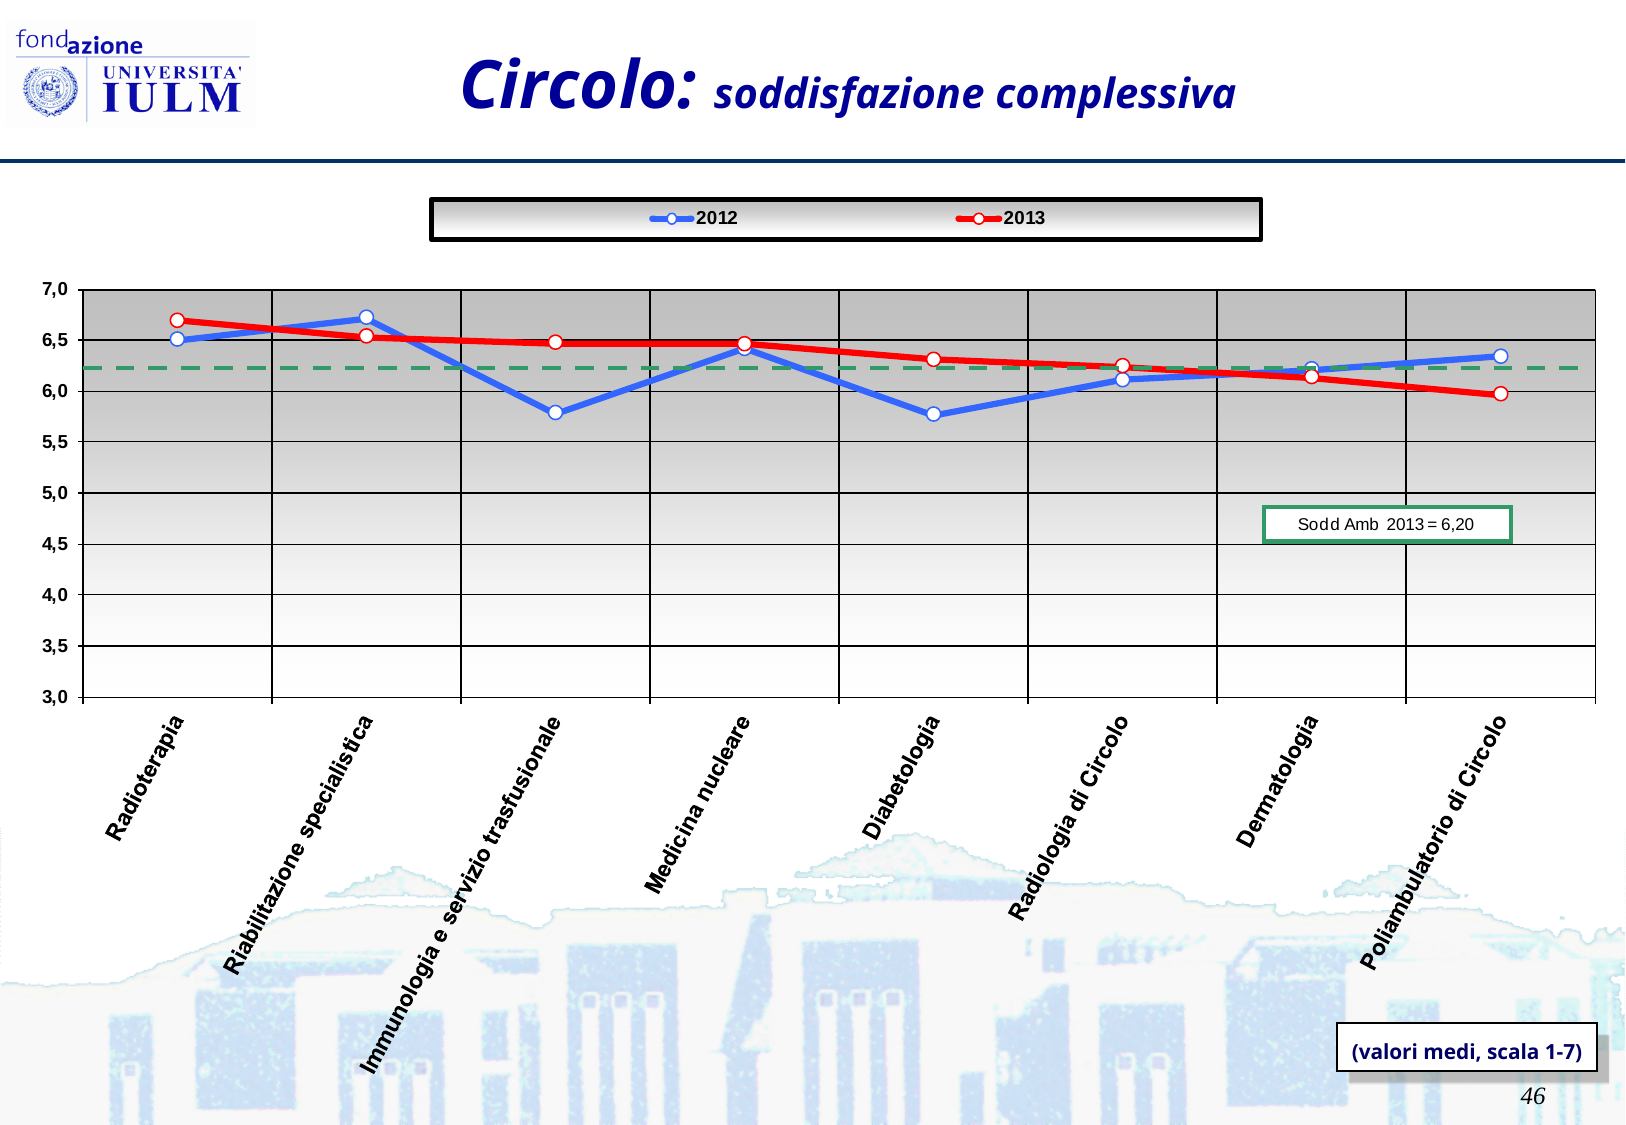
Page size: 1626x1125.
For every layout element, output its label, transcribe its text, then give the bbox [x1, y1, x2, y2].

picture [5, 19, 256, 127]
text_box Circolo: soddisfazione complessiva [304, 18, 1392, 144]
picture [25, 151, 1600, 1125]
text_box (valori medi, scala 1-7) [1337, 1023, 1597, 1072]
